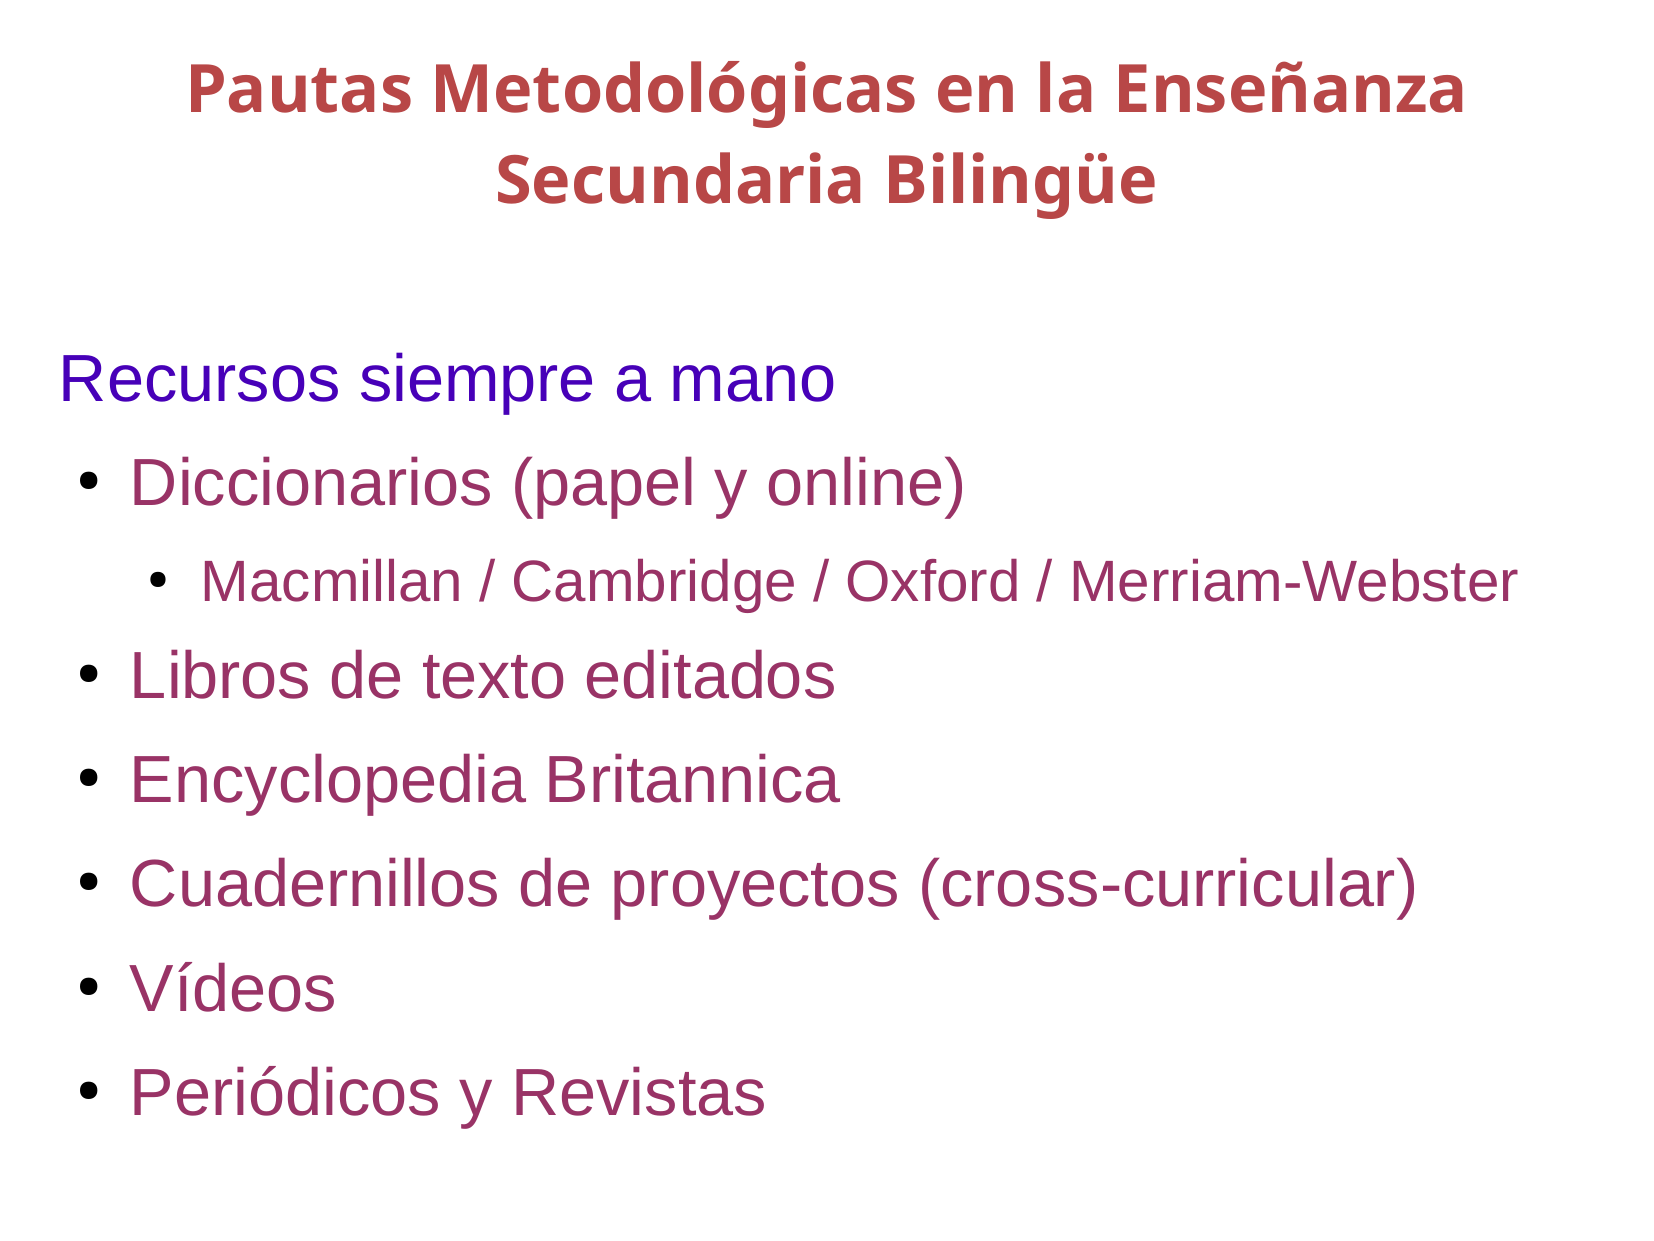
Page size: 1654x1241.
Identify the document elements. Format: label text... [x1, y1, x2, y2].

list Recursos siempre a mano Diccionarios (papel y online) Macmillan / Cambridge / Oxford / Merriam-Webster Libros de texto editados Encyclopedia Britannica Cuadernillos de proyectos (cross-curricular) Vídeos Periódicos y Revistas [59, 236, 1548, 1130]
title Pautas Metodológicas en la Enseñanza Secundaria Bilingüe [82, 46, 1571, 218]
